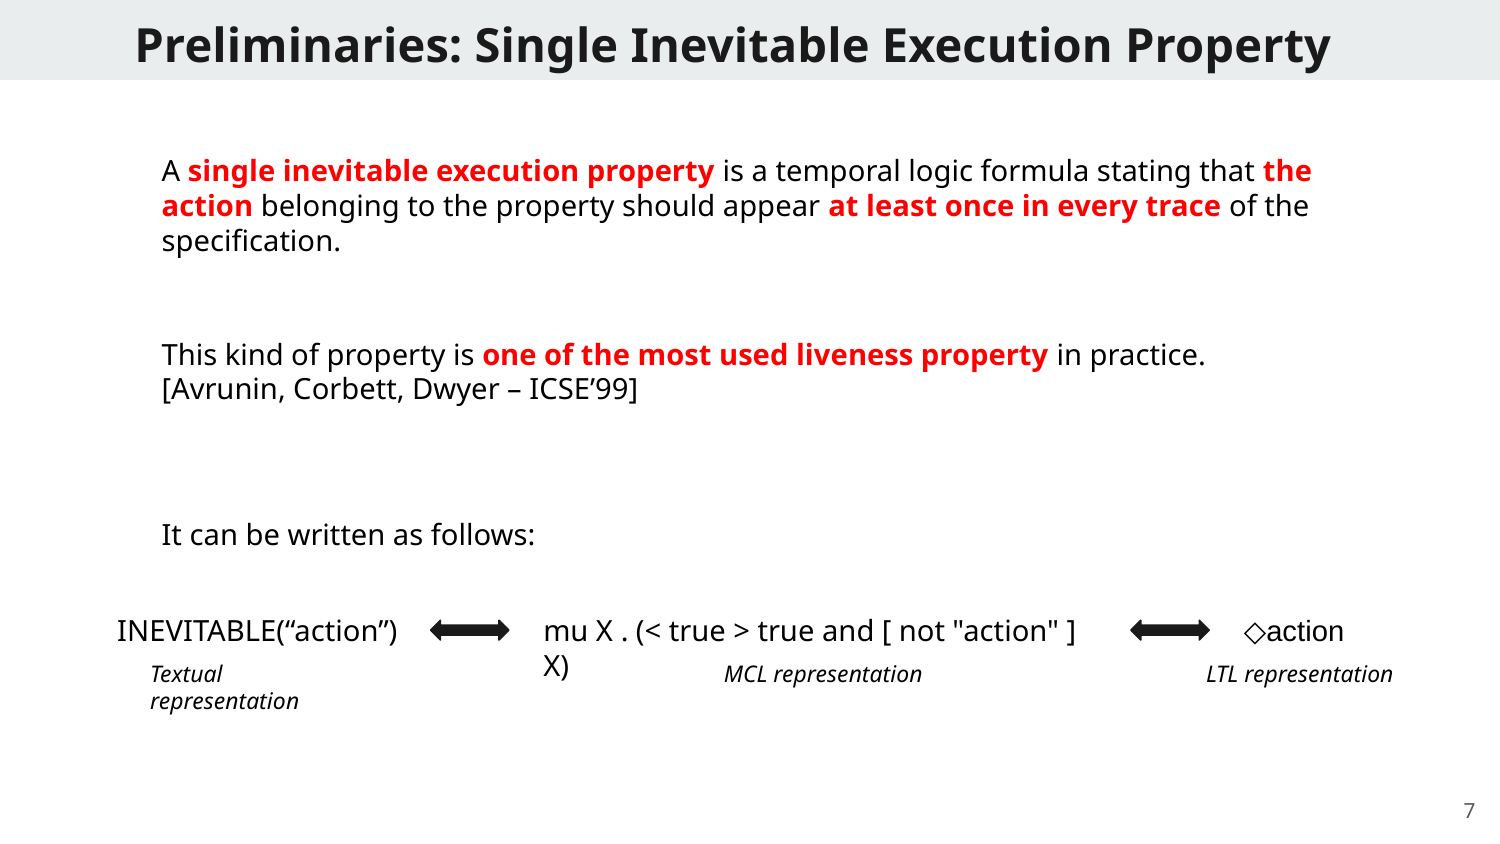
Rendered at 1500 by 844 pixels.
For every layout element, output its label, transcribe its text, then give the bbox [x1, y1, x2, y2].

text_box mu X . (< true > true and [ not "action" ] X) [528, 597, 1112, 733]
text_box [1130, 620, 1210, 641]
text_box A single inevitable execution property is a temporal logic formula stating that the action belonging to the property should appear at least once in every trace of the specification. [146, 137, 1354, 273]
title Preliminaries: Single Inevitable Execution Property [119, 0, 1381, 88]
text_box ◇action [1228, 597, 1367, 644]
text_box It can be written as follows: [146, 500, 1354, 566]
text_box MCL representation [709, 644, 952, 702]
slide_number <numéro> [1400, 779, 1491, 844]
text_box Textual representation [135, 644, 378, 730]
text_box LTL representation [1191, 644, 1434, 702]
text_box INEVITABLE(“action”) [101, 597, 470, 663]
text_box [430, 620, 509, 641]
text_box This kind of property is one of the most used liveness property in practice. [Avrunin, Corbett, Dwyer – ICSE’99] [146, 320, 1354, 421]
text_box ◇action [1245, 625, 1263, 642]
